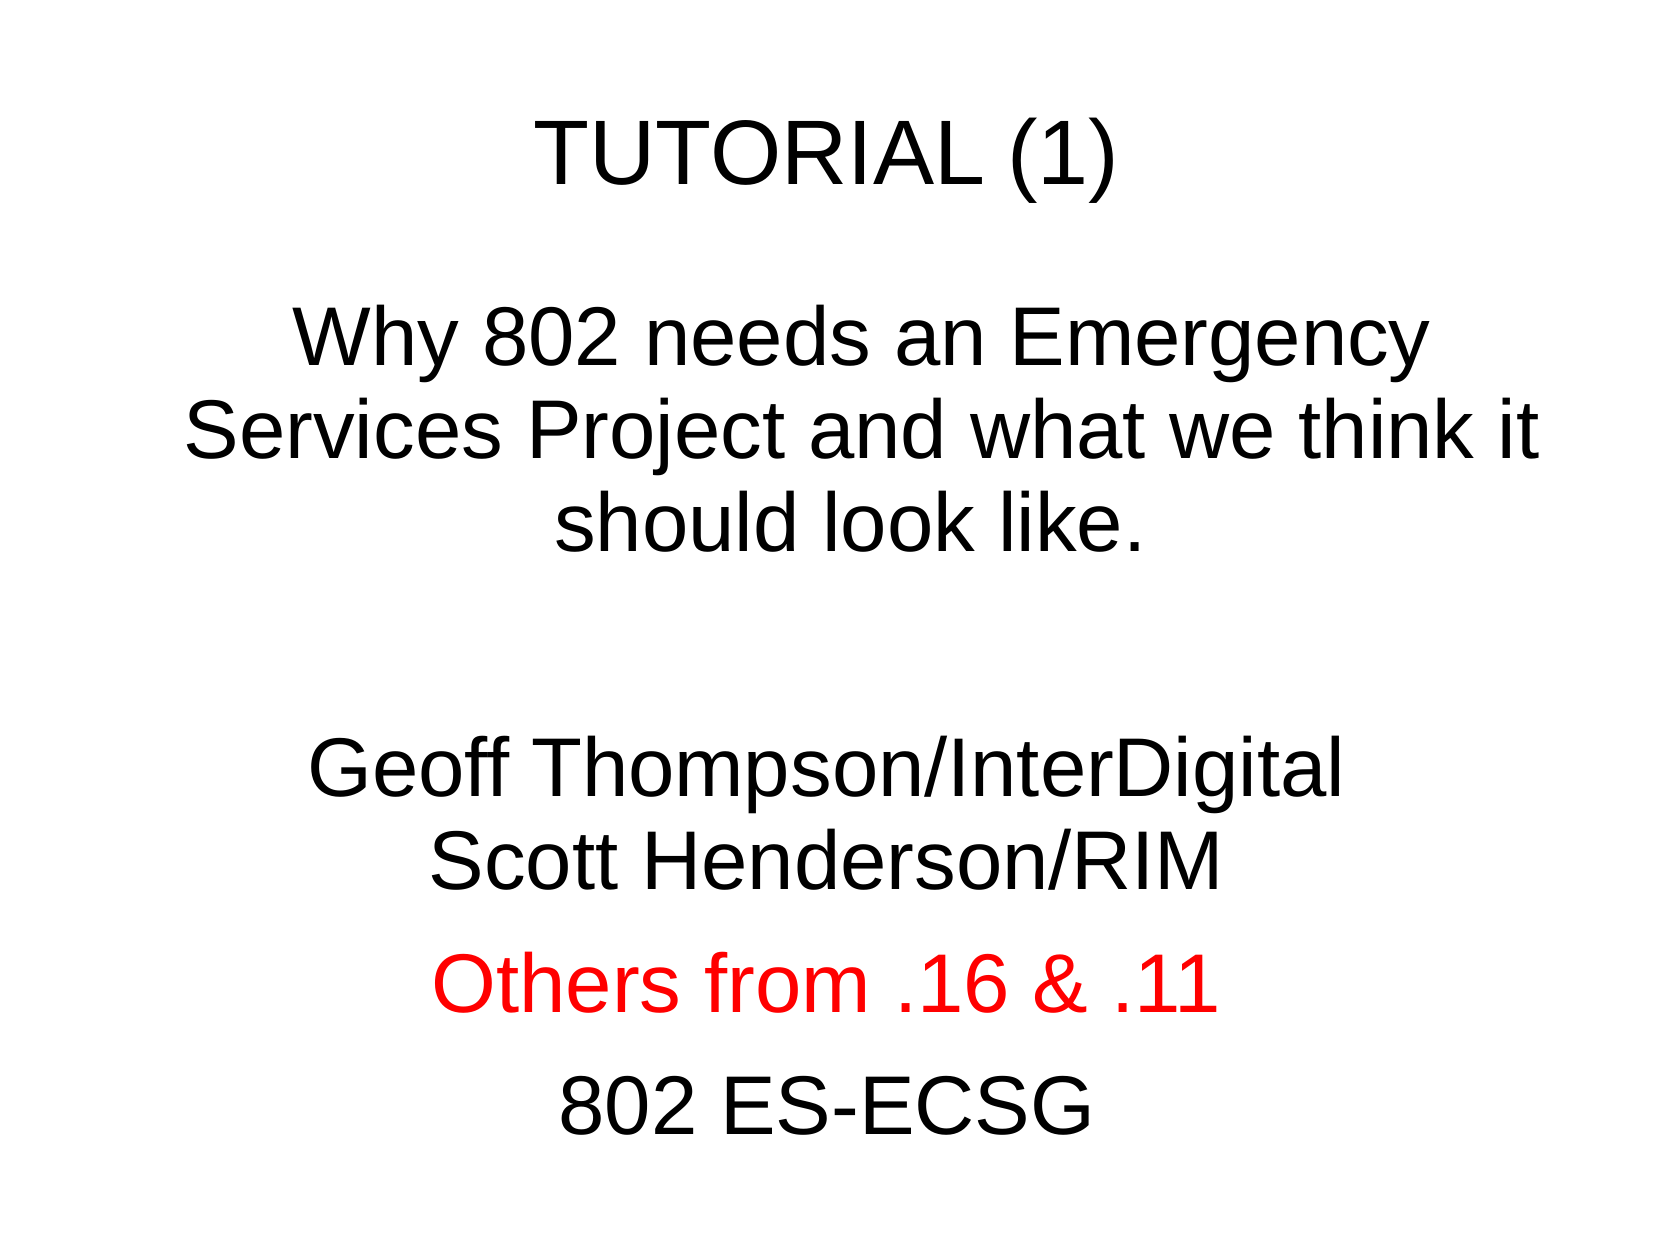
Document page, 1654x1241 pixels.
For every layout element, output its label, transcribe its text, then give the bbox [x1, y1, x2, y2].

title TUTORIAL (1) [82, 49, 1571, 257]
list Why 802 needs an Emergency Services Project and what we think it should look like. Geoff Thompson/InterDigital Scott Henderson/RIM Others from .16 & .11 802 ES-ECSG [82, 290, 1571, 1155]
